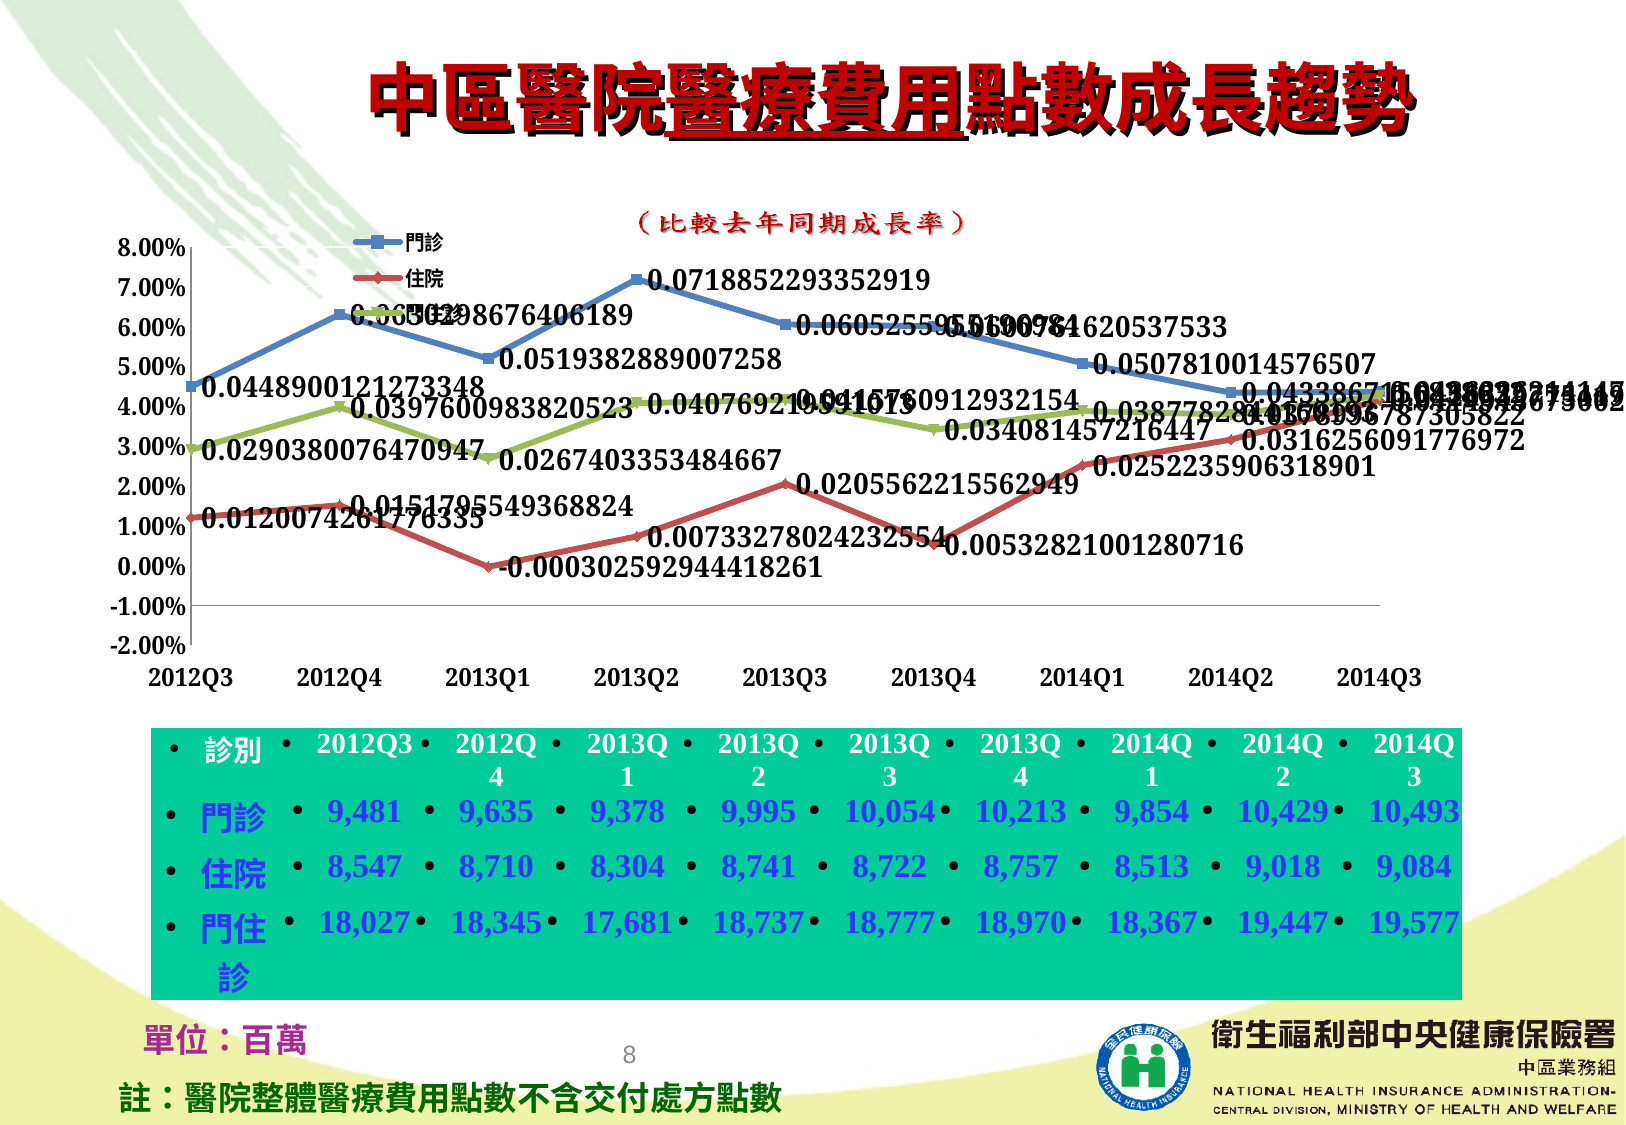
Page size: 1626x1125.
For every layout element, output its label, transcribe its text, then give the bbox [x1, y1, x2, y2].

table_cell 17,681 [544, 903, 675, 1000]
table_cell 8,741 [675, 848, 807, 903]
table_cell 19,577 [1331, 903, 1462, 1000]
text_box 單位：百萬 [127, 1011, 659, 1067]
table_cell 19,447 [1200, 903, 1331, 1000]
table_cell 18,027 [281, 903, 413, 1000]
table_header 2013Q1 [544, 728, 675, 792]
text_box [607, 1023, 987, 1069]
table_cell 9,854 [1069, 792, 1200, 848]
table_header 2013Q4 [938, 728, 1069, 792]
chart [80, 219, 1625, 705]
table_cell 18,777 [807, 903, 938, 1000]
table_cell 8,710 [413, 848, 544, 903]
table_header 2012Q4 [413, 728, 544, 792]
table_header 2013Q2 [675, 728, 807, 792]
table_cell 9,378 [544, 792, 675, 848]
table_cell 9,481 [281, 792, 413, 848]
table_cell 住院 [151, 848, 281, 903]
title 中區醫院醫療費用點數成長趨勢 [268, 42, 1510, 149]
table_header 診別 [151, 728, 281, 792]
picture [600, 196, 1002, 219]
table_cell 門住診 [151, 903, 281, 1000]
table_cell 8,304 [544, 848, 675, 903]
table_cell 8,722 [807, 848, 938, 903]
table_cell 10,429 [1200, 792, 1331, 848]
table_cell 9,635 [413, 792, 544, 848]
table_cell 門診 [151, 792, 281, 848]
table_header 2014Q1 [1069, 728, 1200, 792]
table_header 2012Q3 [281, 728, 413, 792]
table_cell 18,345 [413, 903, 544, 1000]
table_cell 8,513 [1069, 848, 1200, 903]
table_cell 9,995 [675, 792, 807, 848]
table_cell 18,970 [938, 903, 1069, 1000]
table_header 2014Q3 [1331, 728, 1462, 792]
table_cell 18,367 [1069, 903, 1200, 1000]
table_cell 10,213 [938, 792, 1069, 848]
table_cell 8,757 [938, 848, 1069, 903]
table_header 2013Q3 [807, 728, 938, 792]
table_cell 10,054 [807, 792, 938, 848]
table_cell 18,737 [675, 903, 807, 1000]
table_cell 10,493 [1331, 792, 1462, 848]
table_header 2014Q2 [1200, 728, 1331, 792]
table_cell 9,018 [1200, 848, 1331, 903]
table_cell 9,084 [1331, 848, 1462, 903]
text_box 註：醫院整體醫療費用點數不含交付處方點數 [103, 1069, 1002, 1125]
table_cell 8,547 [281, 848, 413, 903]
